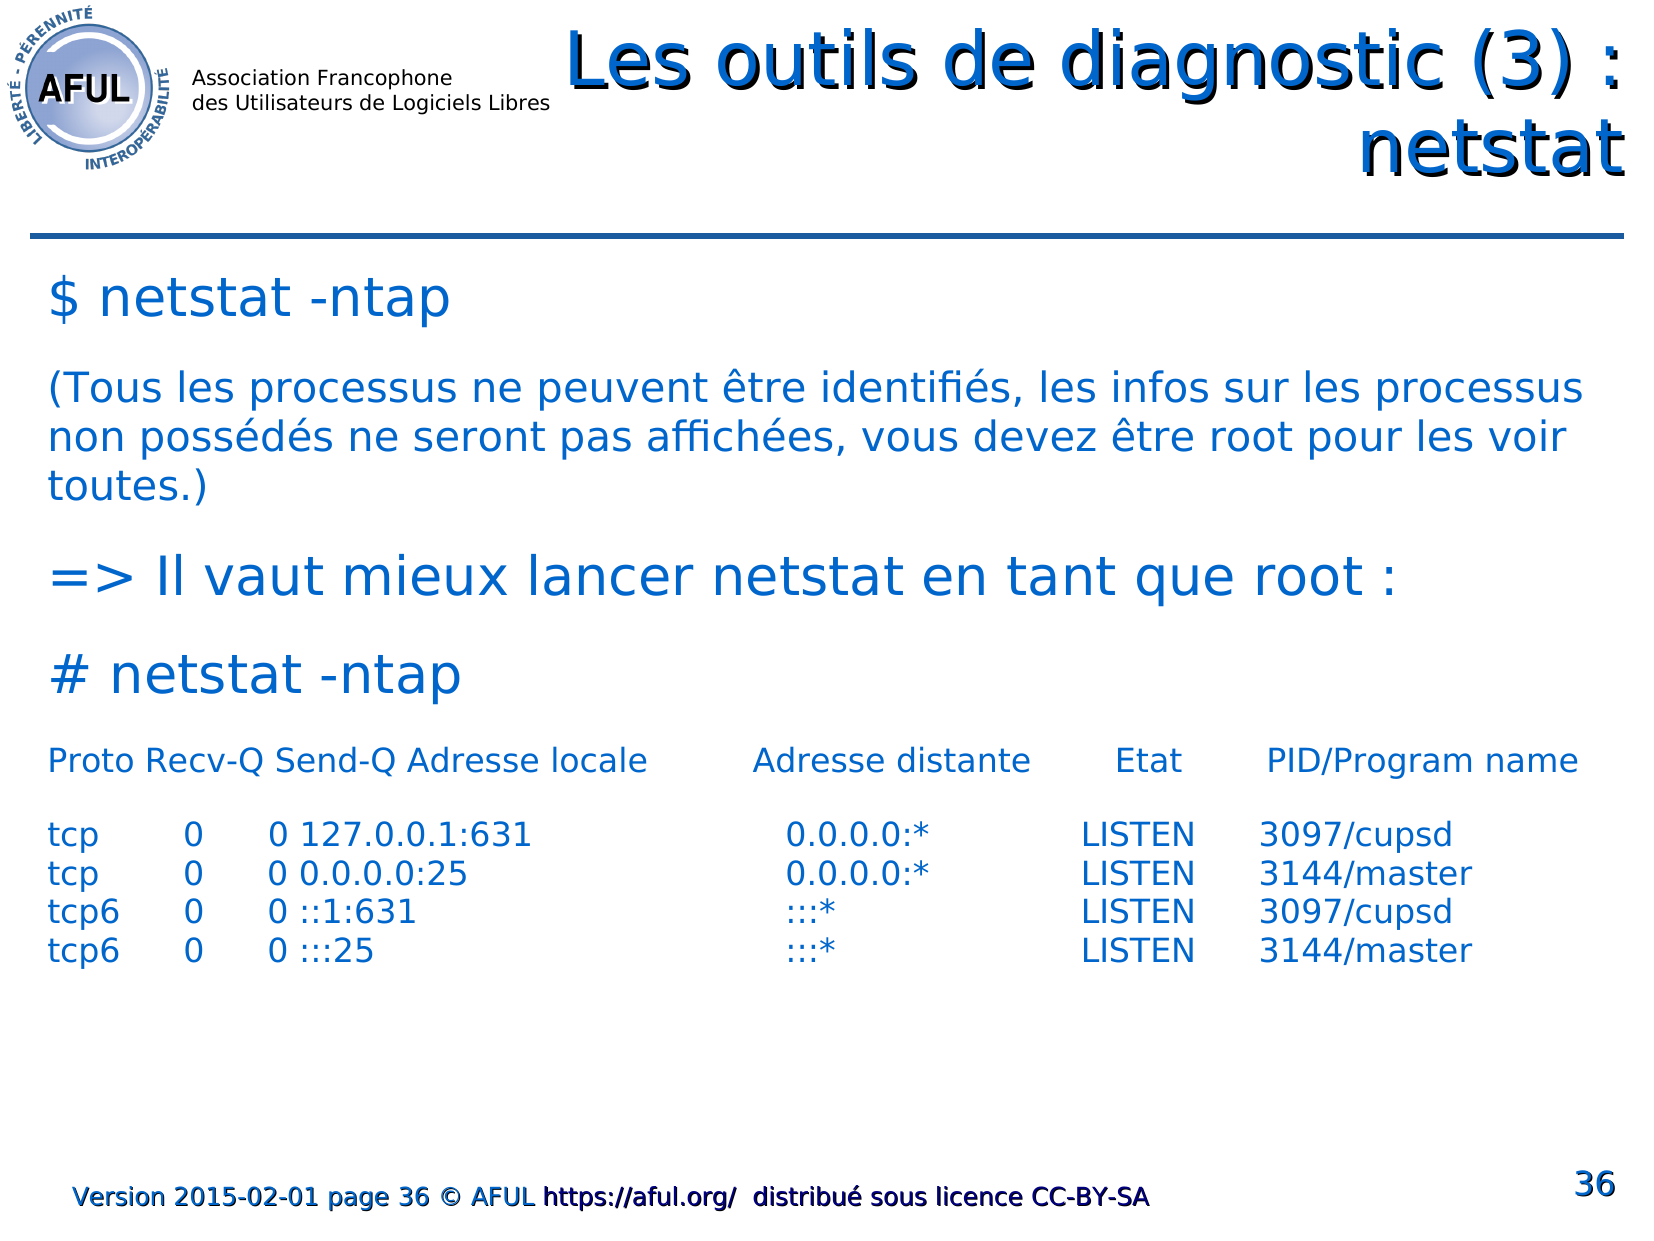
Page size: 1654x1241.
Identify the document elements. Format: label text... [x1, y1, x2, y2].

title Les outils de diagnostic (3) : netstat [501, 0, 1625, 207]
list $ netstat -ntap (Tous les processus ne peuvent être identifiés, les infos sur les processus non possédés ne seront pas affichées, vous devez être root pour les voir toutes.) => Il vaut mieux lancer netstat en tant que root : # netstat -ntap Proto Recv-Q Send-Q Adresse locale Adresse distante Etat PID/Program name tcp 0 0 127.0.0.1:631 0.0.0.0:* LISTEN 3097/cupsd tcp 0 0 0.0.0.0:25 0.0.0.0:* LISTEN 3144/master tcp6 0 0 ::1:631 :::* LISTEN 3097/cupsd tcp6 0 0 :::25 :::* LISTEN 3144/master [47, 265, 1595, 1196]
picture [0, 0, 178, 178]
